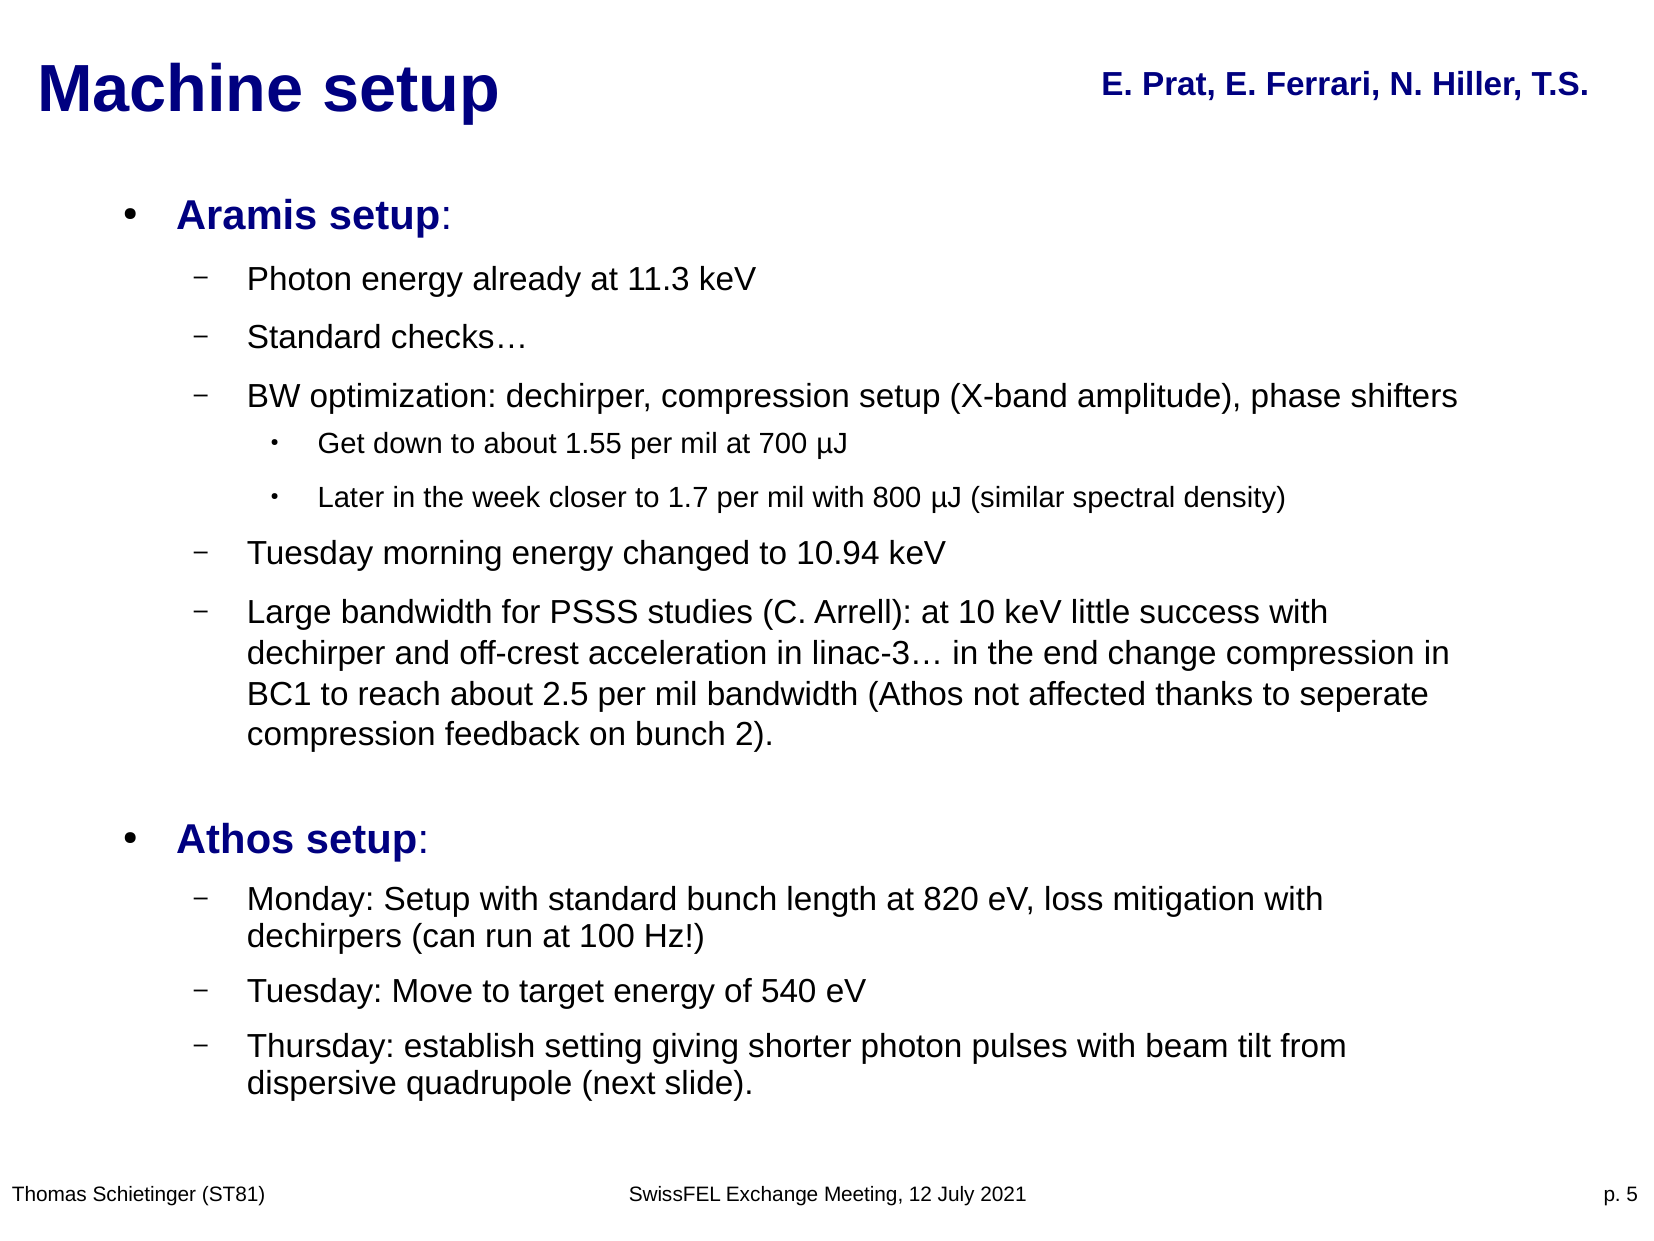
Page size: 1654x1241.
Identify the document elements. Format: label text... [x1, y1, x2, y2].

text_box E. Prat, E. Ferrari, N. Hiller, T.S. [1086, 57, 1605, 118]
title Machine setup [37, 19, 1276, 158]
list Aramis setup: Photon energy already at 11.3 keV Standard checks… BW optimization: dechirper, compression setup (X-band amplitude), phase shifters Get down to about 1.55 per mil at 700 µJ Later in the week closer to 1.7 per mil with 800 µJ (similar spectral density) Tuesday morning energy changed to 10.94 keV Large bandwidth for PSSS studies (C. Arrell): at 10 keV little success with dechirper and off-crest acceleration in linac-3… in the end change compression in BC1 to reach about 2.5 per mil bandwidth (Athos not affected thanks to seperate compression feedback on bunch 2). Athos setup: Monday: Setup with standard bunch length at 820 eV, loss mitigation with dechirpers (can run at 100 Hz!) Tuesday: Move to target energy of 540 eV Thursday: establish setting giving shorter photon pulses with beam tilt from dispersive quadrupole (next slide). [105, 187, 1466, 1107]
